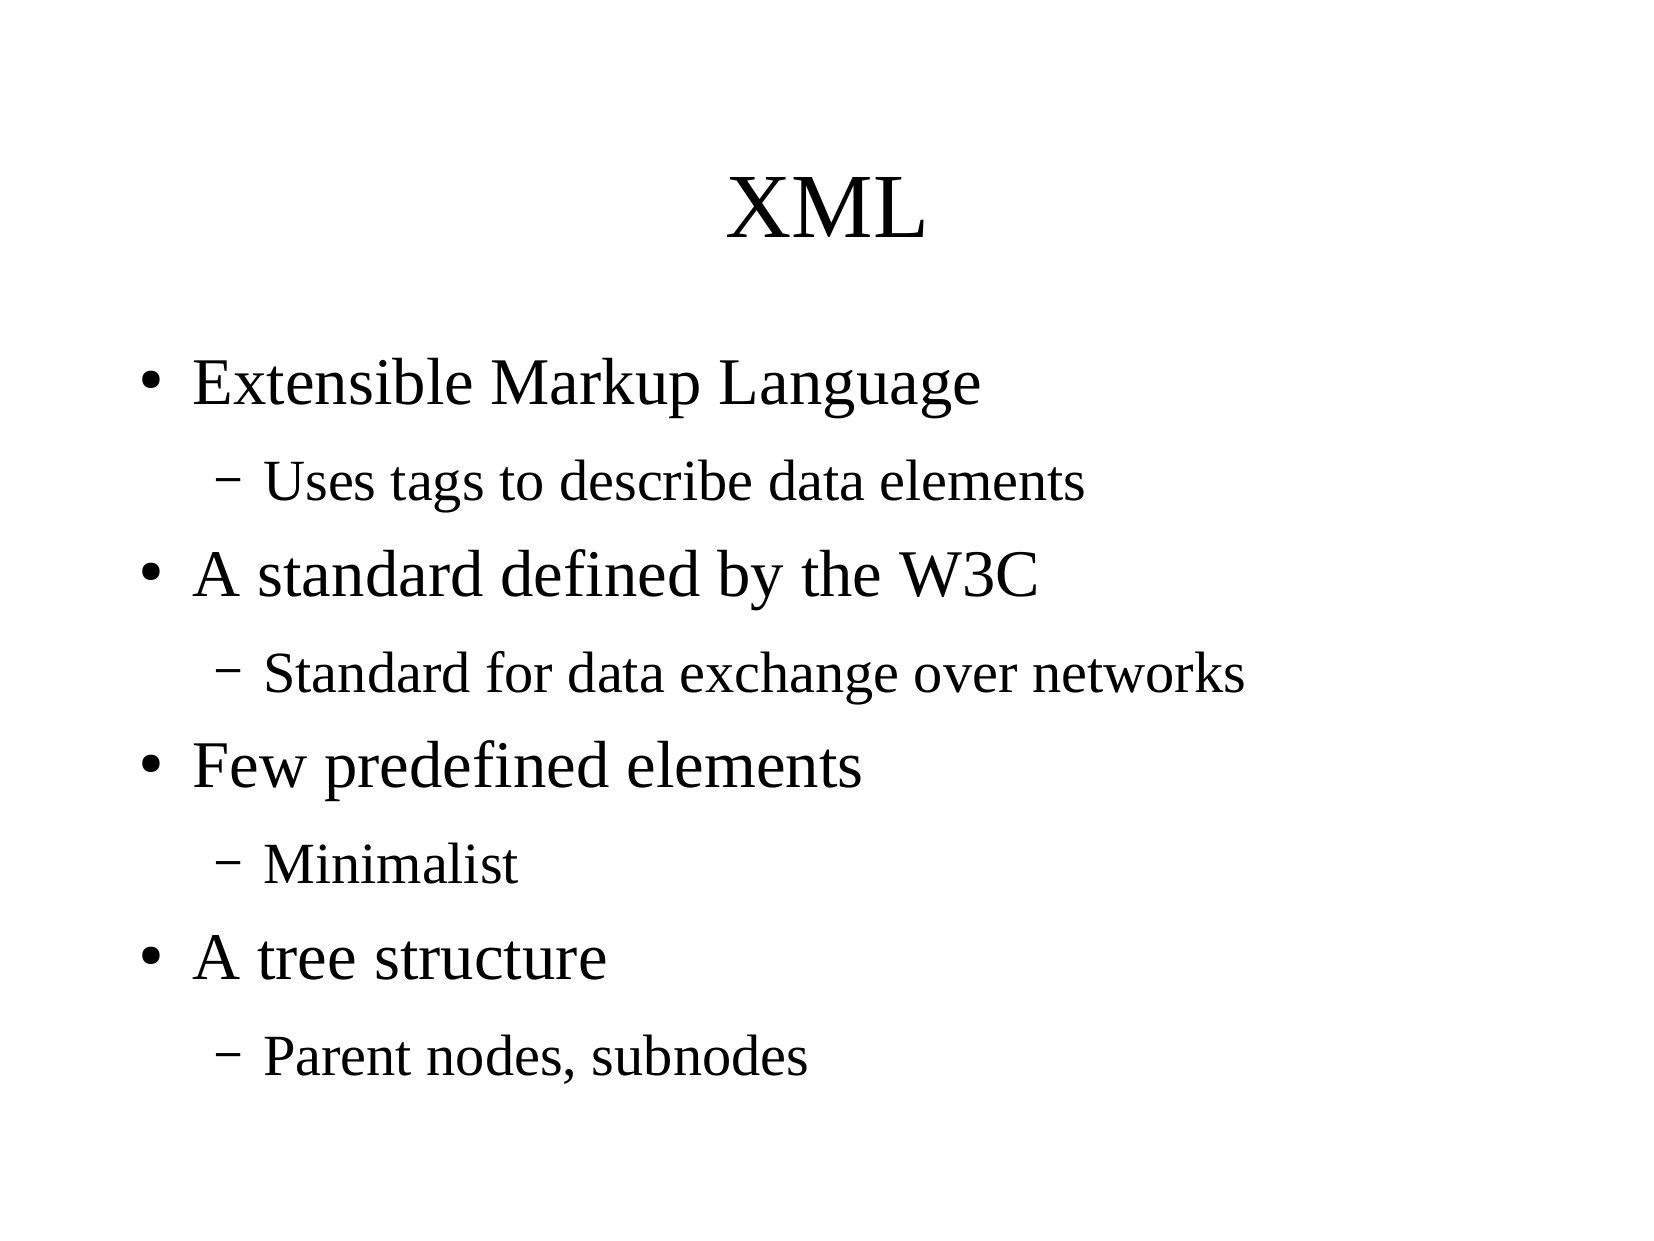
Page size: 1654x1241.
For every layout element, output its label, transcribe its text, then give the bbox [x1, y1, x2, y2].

title XML [121, 102, 1534, 311]
list Extensible Markup Language Uses tags to describe data elements A standard defined by the W3C Standard for data exchange over networks Few predefined elements Minimalist A tree structure Parent nodes, subnodes [121, 344, 1534, 1127]
